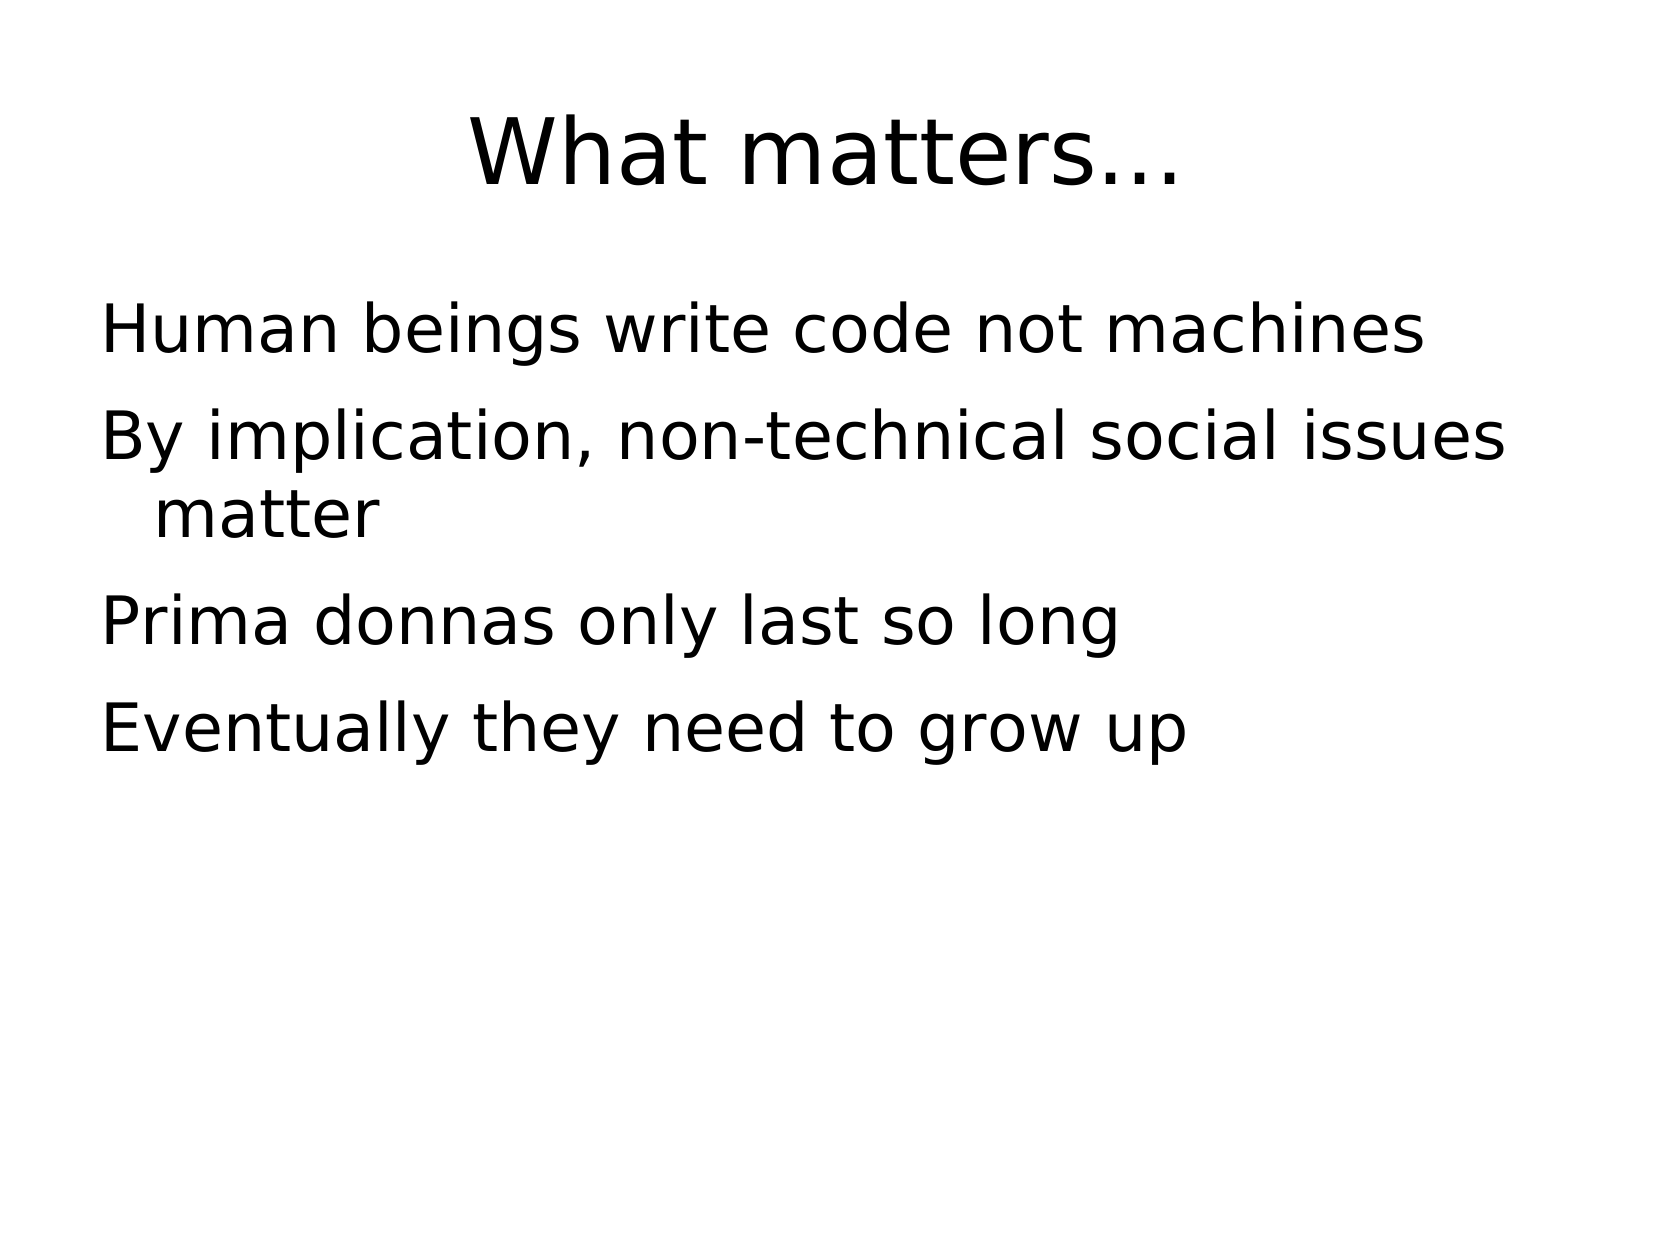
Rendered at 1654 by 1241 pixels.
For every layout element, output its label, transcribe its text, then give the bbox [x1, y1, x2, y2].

title What matters... [82, 56, 1571, 250]
list Human beings write code not machines By implication, non-technical social issues matter Prima donnas only last so long Eventually they need to grow up [82, 290, 1571, 1094]
